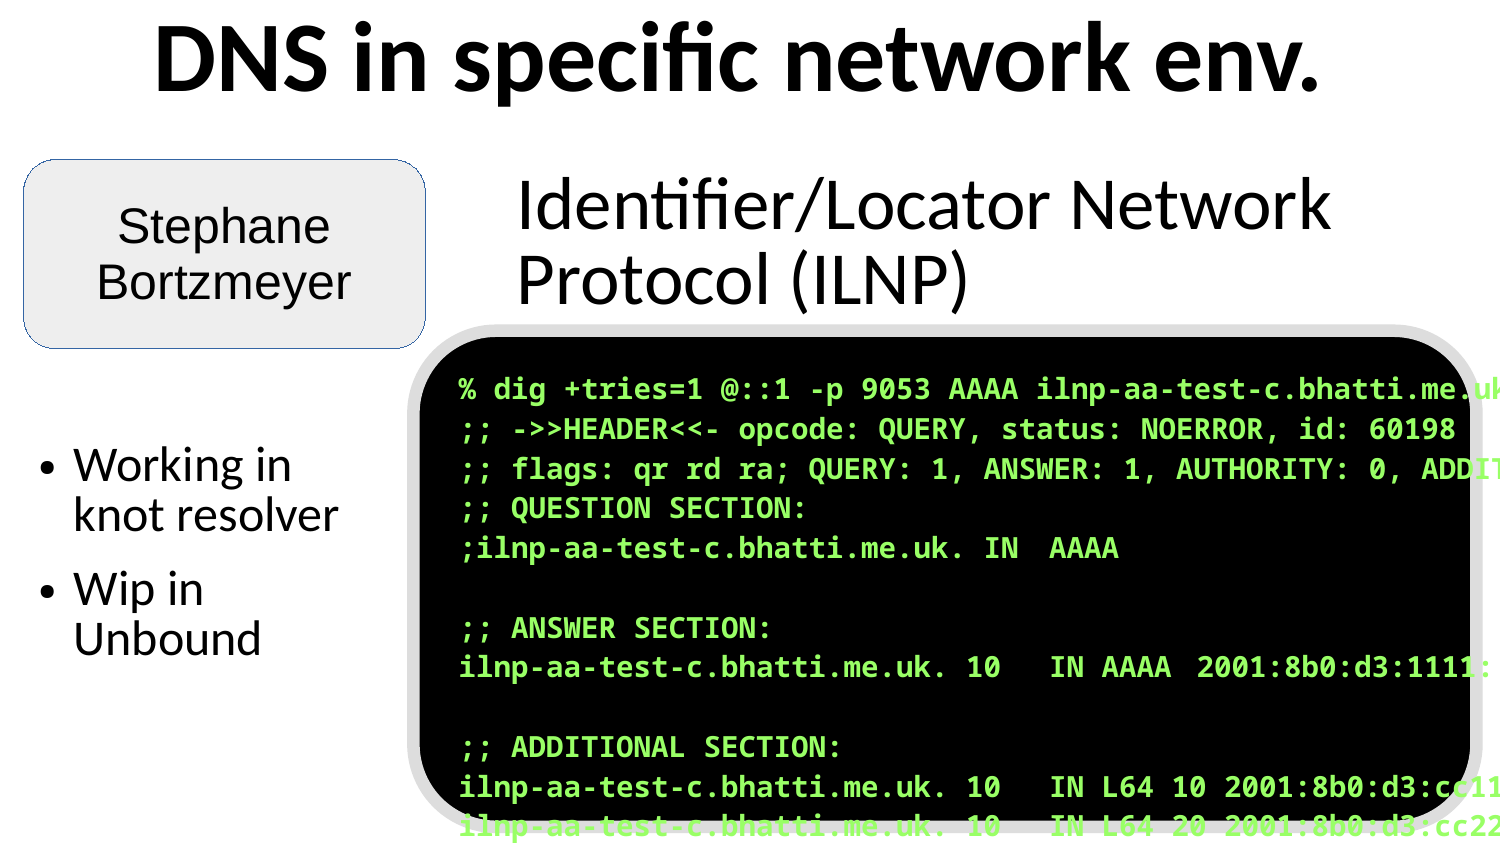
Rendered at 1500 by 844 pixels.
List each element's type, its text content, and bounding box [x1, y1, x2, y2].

text_box % dig +tries=1 @::1 -p 9053 AAAA ilnp-aa-test-c.bhatti.me.uk. ;; ->>HEADER<<- opcode: QUERY, status: NOERROR, id: 60198 ;; flags: qr rd ra; QUERY: 1, ANSWER: 1, AUTHORITY: 0, ADDITIONAL: 6 ;; QUESTION SECTION: ;ilnp-aa-test-c.bhatti.me.uk. IN AAAA ;; ANSWER SECTION: ilnp-aa-test-c.bhatti.me.uk. 10 IN AAAA 2001:8b0:d3:1111::c ;; ADDITIONAL SECTION: ilnp-aa-test-c.bhatti.me.uk. 10 IN L64 10 2001:8b0:d3:cc11 ilnp-aa-test-c.bhatti.me.uk. 10 IN L64 20 2001:8b0:d3:cc22 ilnp-aa-test-c.bhatti.me.uk. 10 IN NID 10 0:0:c:1 ilnp-aa-test-c.bhatti.me.uk. 10 IN NID 20 0:0:c:2 ilnp-aa-test-c.bhatti.me.uk. 10 IN NID 30 0:0:c:3 [413, 330, 1477, 827]
text_box Stephane Bortzmeyer [23, 159, 426, 349]
title DNS in specific network env. [75, 0, 1425, 122]
text_box Identifier/Locator Network Protocol (ILNP) [501, 165, 1495, 331]
text_box Working in knot resolver Wip in Unbound [23, 437, 1016, 676]
